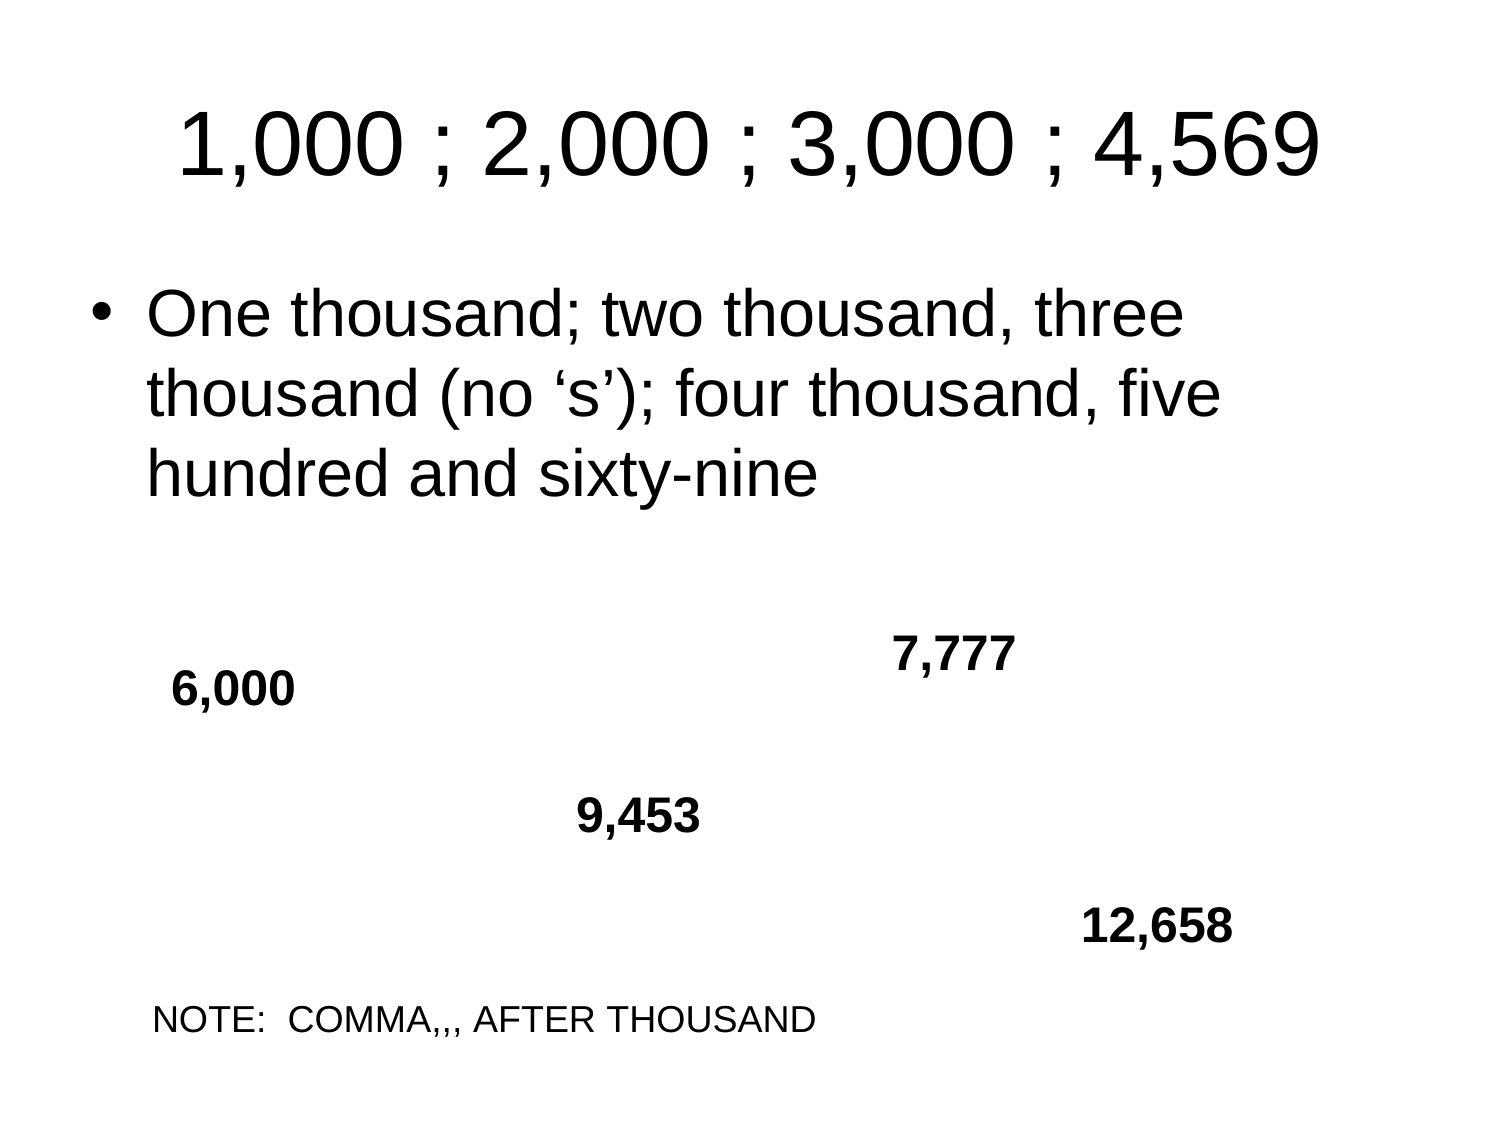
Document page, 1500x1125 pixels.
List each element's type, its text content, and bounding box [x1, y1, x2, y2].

text_box NOTE: COMMA,,, AFTER THOUSAND [137, 987, 833, 1048]
title 1,000 ; 2,000 ; 3,000 ; 4,569 [75, 45, 1426, 233]
text_box 12,658 [1066, 884, 1249, 961]
text_box 6,000 [156, 648, 312, 724]
list One thousand; two thousand, three thousand (no ‘s’); four thousand, five hundred and sixty-nine [75, 262, 1426, 1006]
text_box 9,453 [561, 774, 716, 851]
text_box 7,777 [876, 612, 1032, 689]
